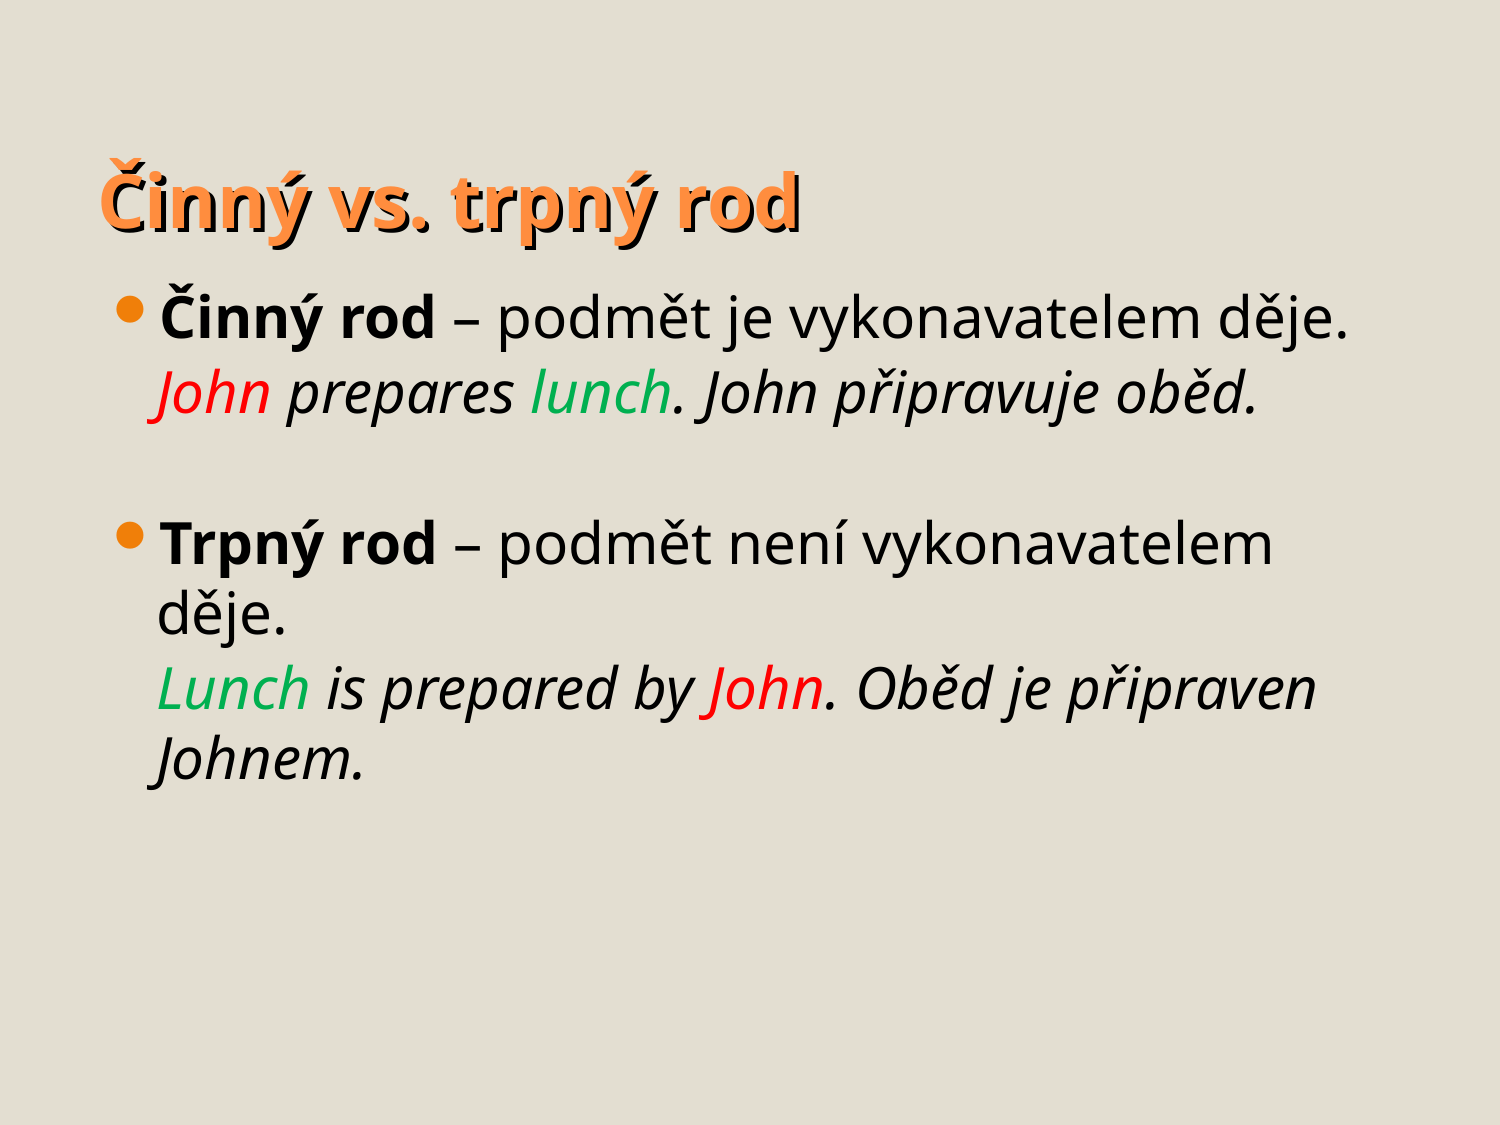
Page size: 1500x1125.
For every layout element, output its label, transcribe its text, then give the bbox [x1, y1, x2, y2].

title Činný vs. trpný rod [82, 78, 1426, 251]
list Činný rod – podmět je vykonavatelem děje. John prepares lunch. John připravuje oběd. Trpný rod – podmět není vykonavatelem děje. Lunch is prepared by John. Oběd je připraven Johnem. [82, 265, 1426, 953]
